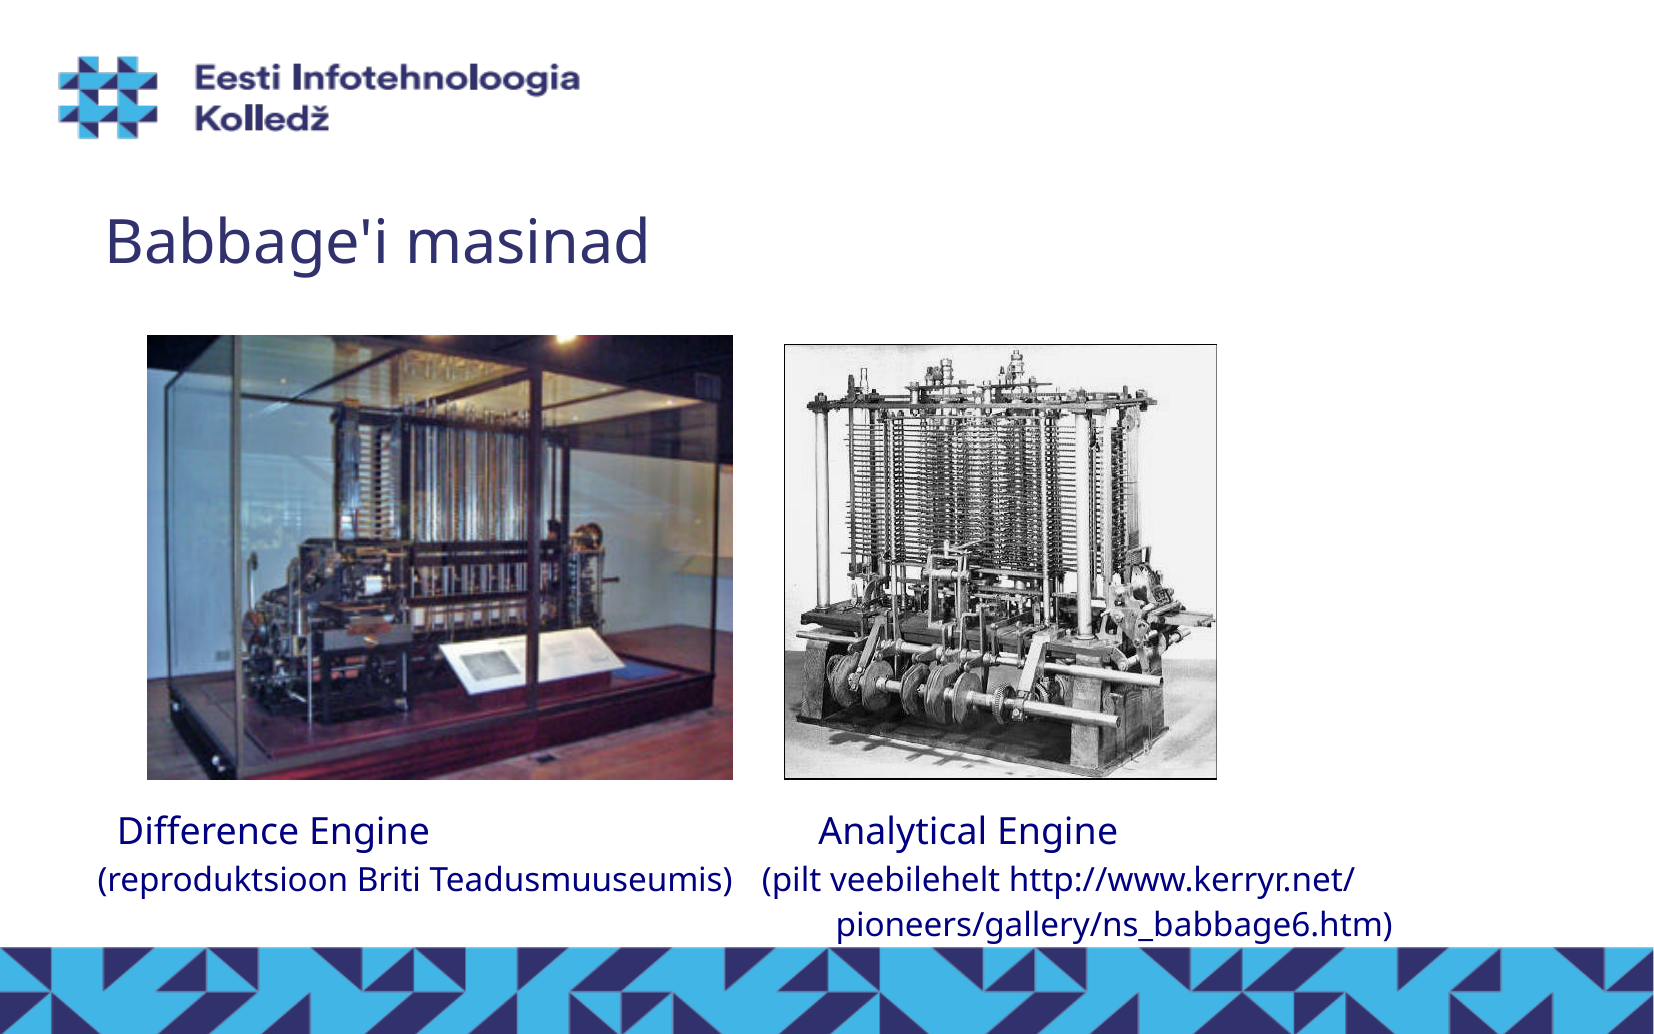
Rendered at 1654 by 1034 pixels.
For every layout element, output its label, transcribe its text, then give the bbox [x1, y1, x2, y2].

text_box Difference Engine Analytical Engine (reproduktsioon Briti Teadusmuuseumis) (pilt veebilehelt http://www.kerryr.net/ pioneers/gallery/ns_babbage6.htm) [82, 797, 1412, 951]
picture [147, 335, 733, 780]
title Babbage'i masinad [104, 153, 1241, 326]
picture [784, 344, 1217, 780]
